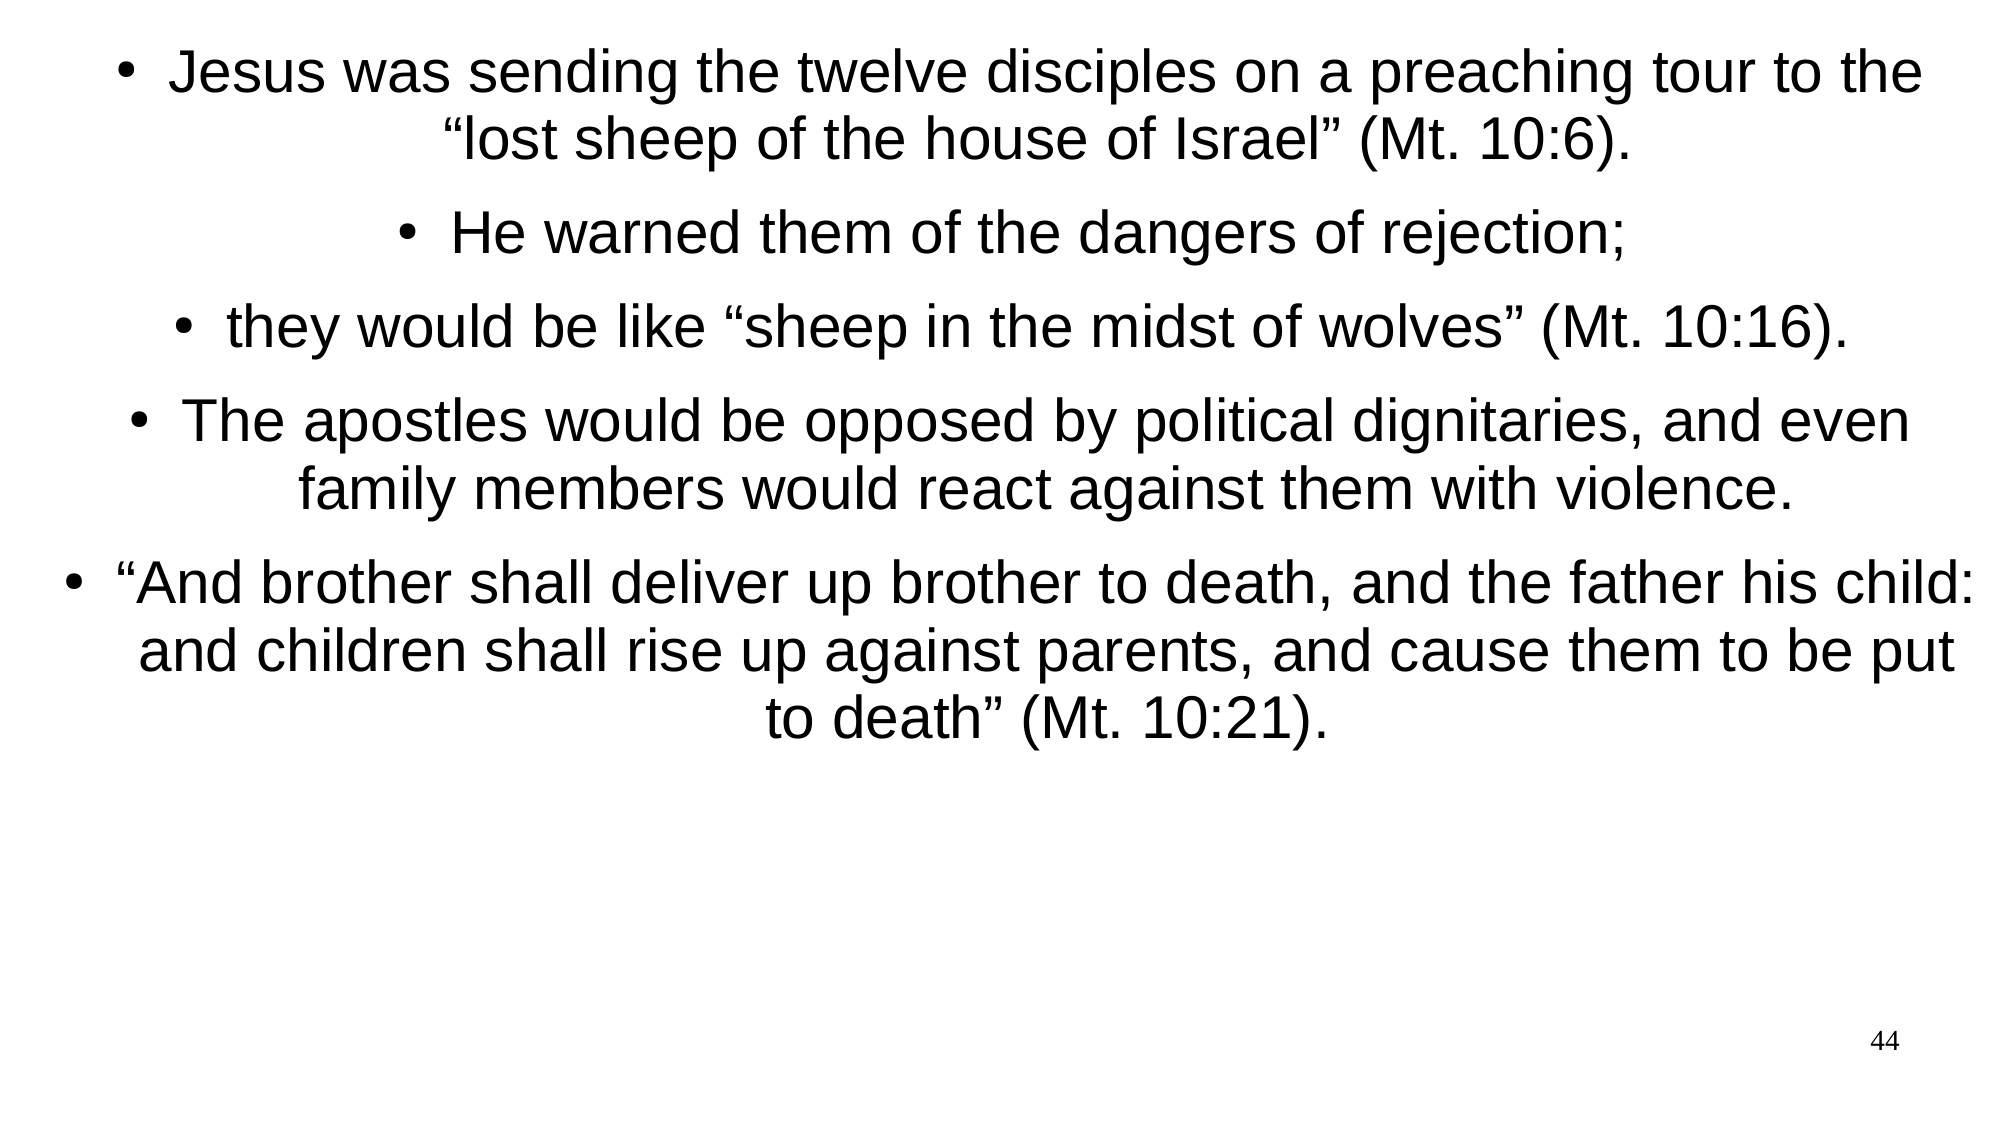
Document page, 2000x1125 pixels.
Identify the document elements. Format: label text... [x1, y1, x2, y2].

list Jesus was sending the twelve disciples on a preaching tour to the “lost sheep of the house of Israel” (Mt. 10:6). He warned them of the dangers of rejection; they would be like “sheep in the midst of wolves” (Mt. 10:16). The apostles would be opposed by political dignitaries, and even family members would react against them with violence. “And brother shall deliver up brother to death, and the father his child: and children shall rise up against parents, and cause them to be put to death” (Mt. 10:21). [37, 37, 1988, 1088]
